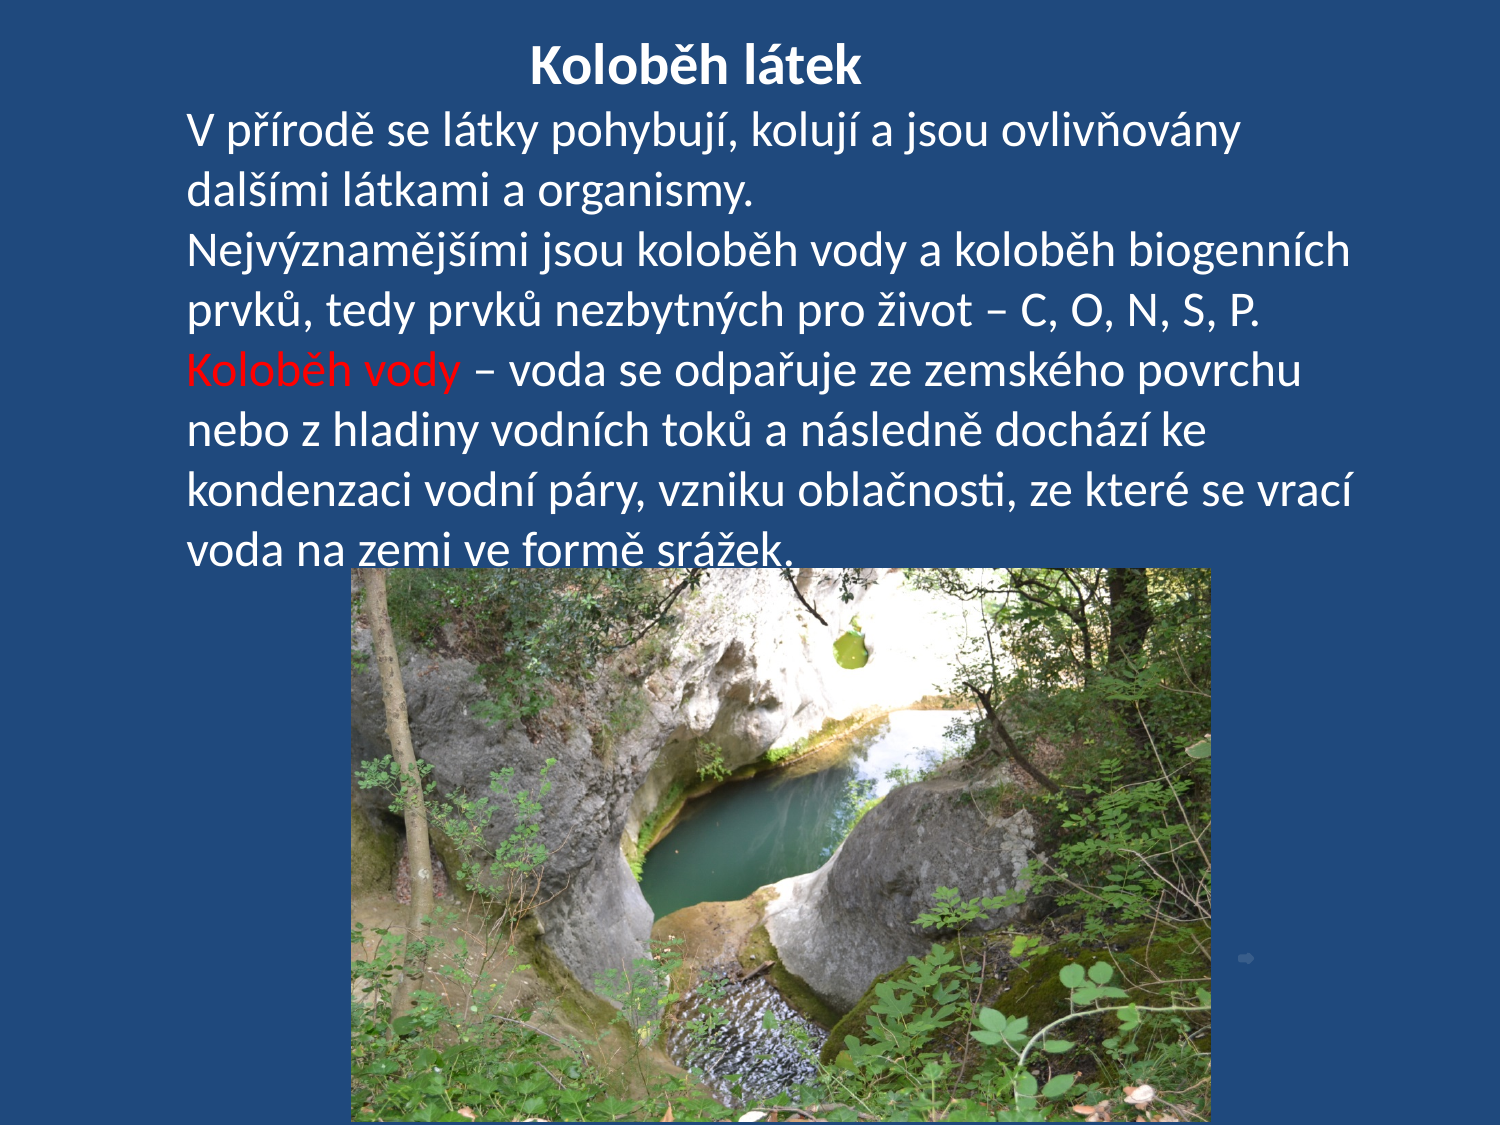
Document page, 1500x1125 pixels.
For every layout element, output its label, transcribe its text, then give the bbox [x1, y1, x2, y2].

picture [351, 568, 1211, 1122]
text_box Koloběh látek V přírodě se látky pohybují, kolují a jsou ovlivňovány dalšími látkami a organismy. Nejvýznamějšími jsou koloběh vody a koloběh biogenních prvků, tedy prvků nezbytných pro život – C, O, N, S, P. Koloběh vody – voda se odpařuje ze zemského povrchu nebo z hladiny vodních toků a následně dochází ke kondenzaci vodní páry, vzniku oblačnosti, ze které se vrací voda na zemi ve formě srážek. [171, 19, 1377, 590]
text_box [1240, 954, 1253, 963]
